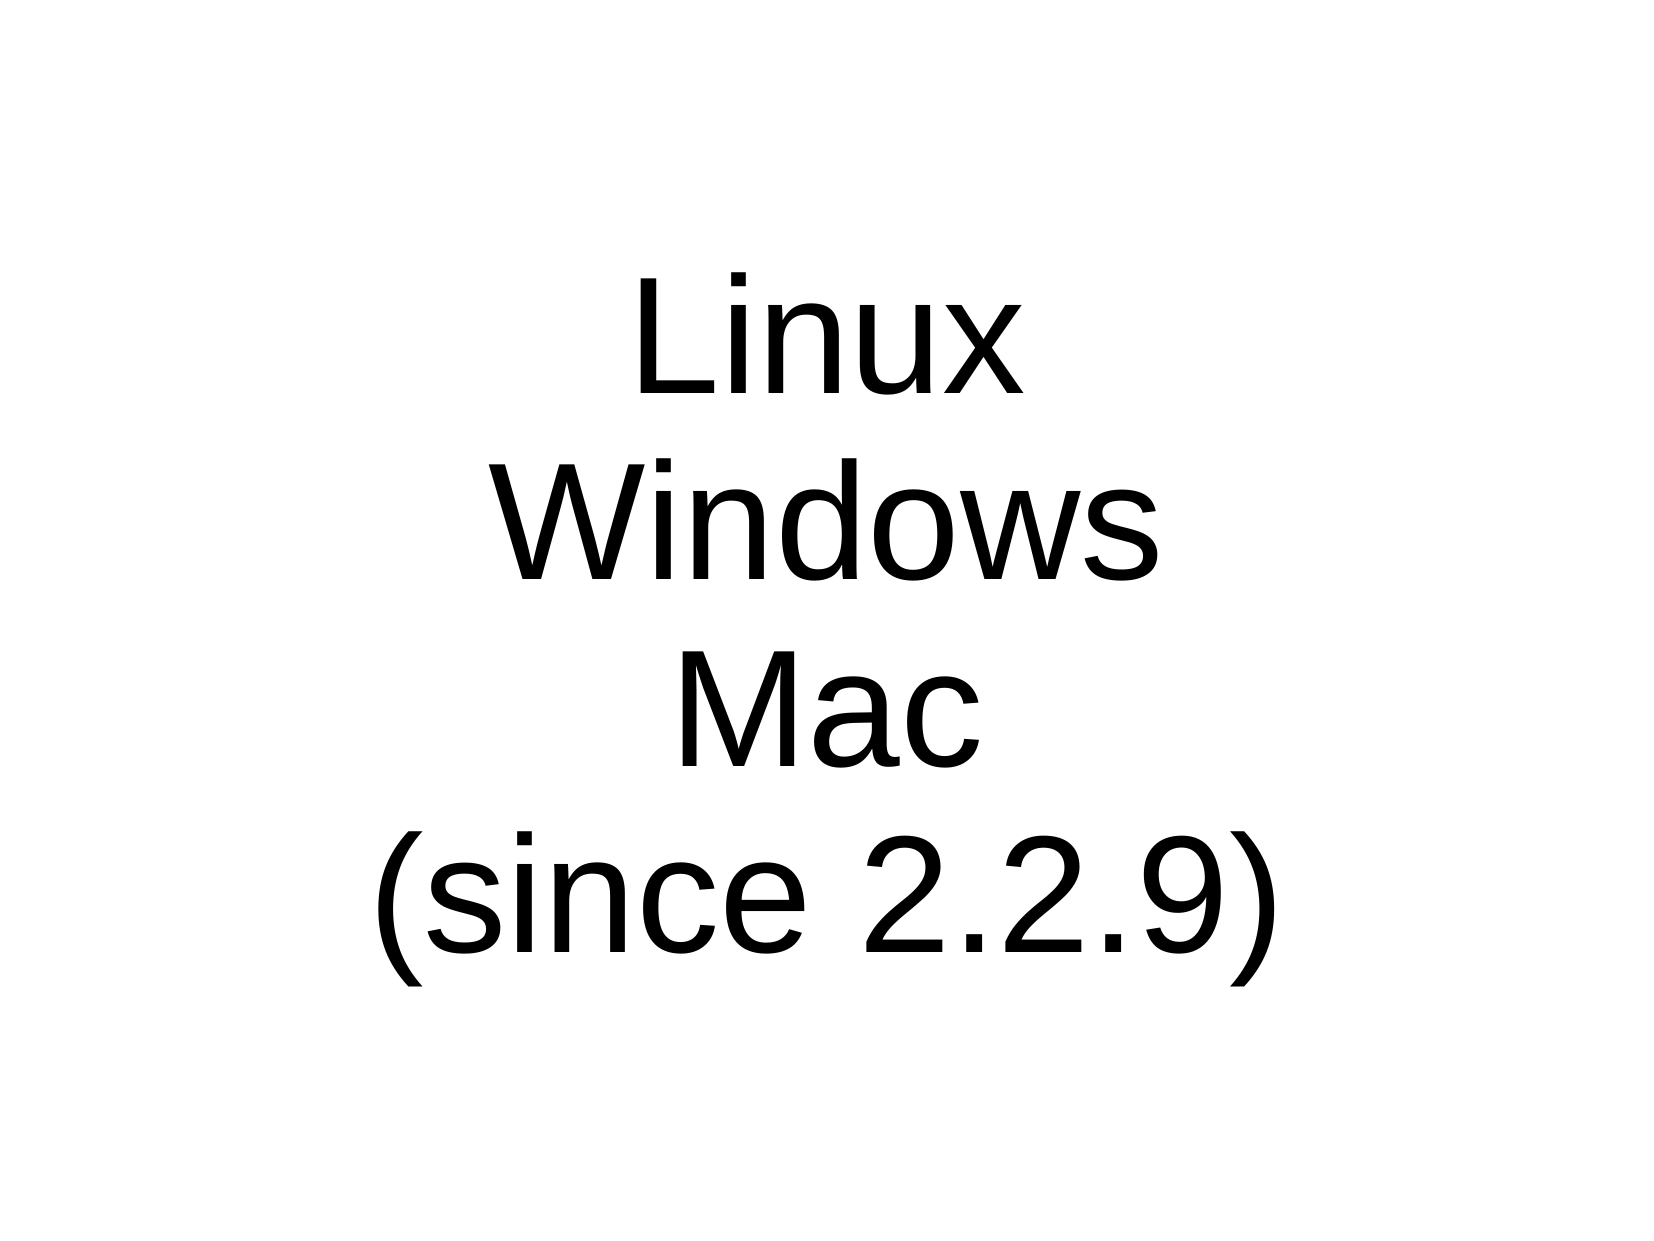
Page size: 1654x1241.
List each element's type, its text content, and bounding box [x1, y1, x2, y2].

title Linux Windows Mac (since 2.2.9) [82, 56, 1571, 1174]
